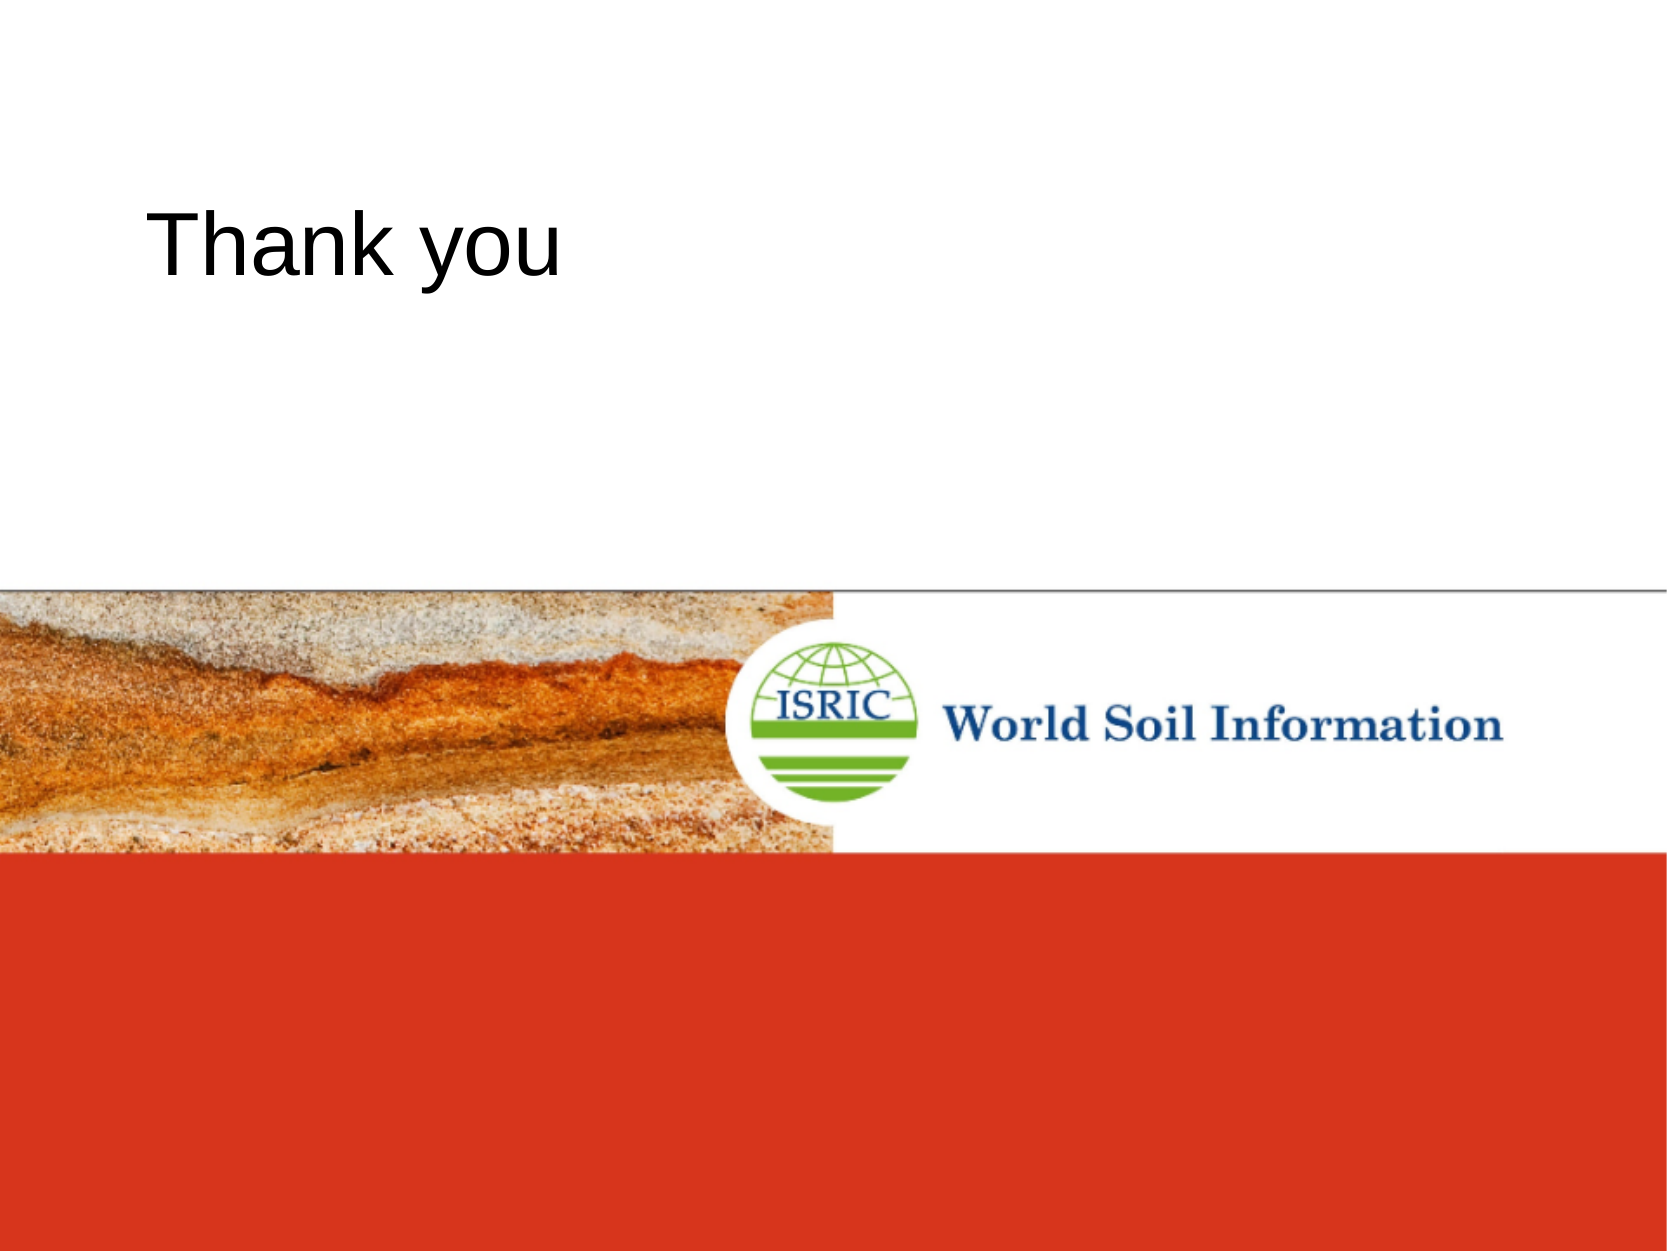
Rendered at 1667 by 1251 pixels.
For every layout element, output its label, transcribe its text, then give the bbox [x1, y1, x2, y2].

title Thank you [145, 193, 1597, 531]
picture [0, 0, 1667, 1251]
